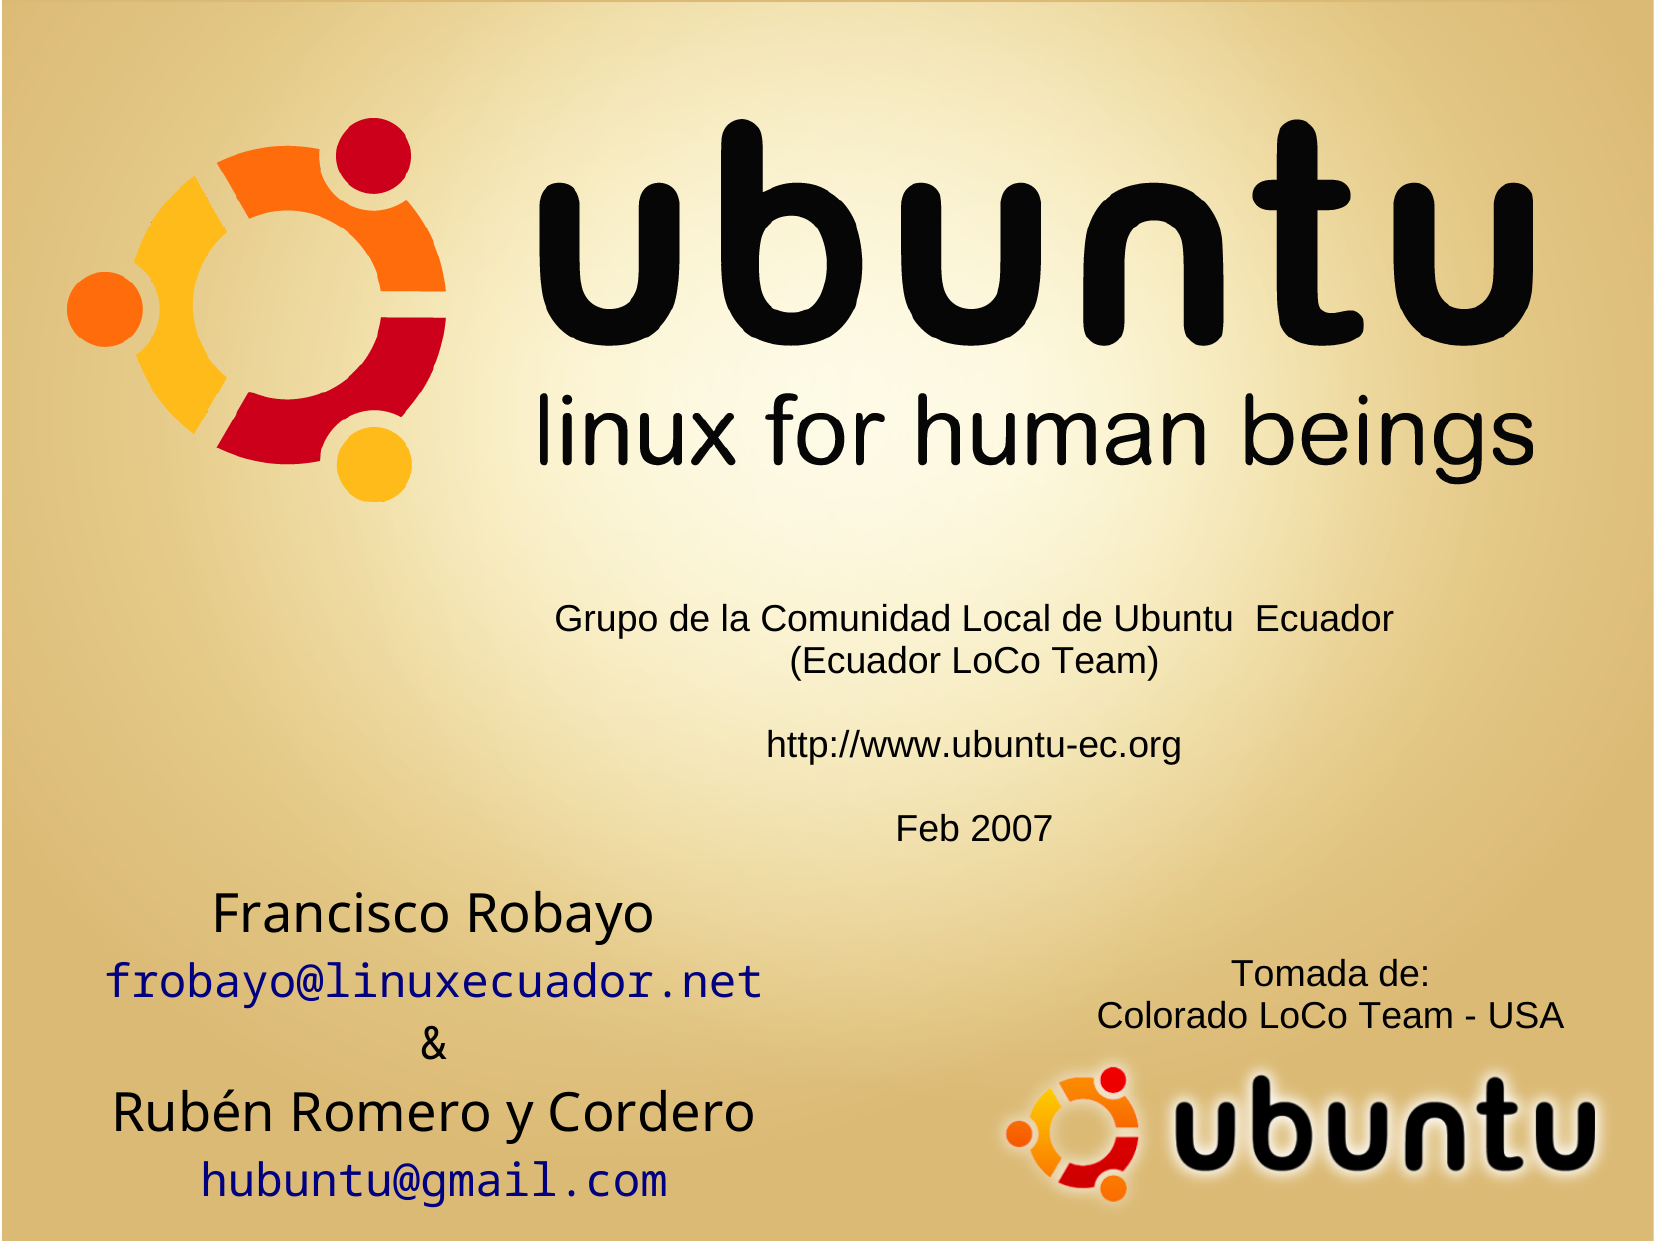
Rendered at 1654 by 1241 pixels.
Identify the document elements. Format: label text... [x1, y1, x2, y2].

picture [2, 0, 1654, 1241]
text_box Grupo de la Comunidad Local de Ubuntu Ecuador (Ecuador LoCo Team) http://www.ubuntu-ec.org Feb 2007 [531, 590, 1418, 940]
title Francisco Robayo frobayo@linuxecuador.net & Rubén Romero y Cordero hubuntu@gmail.com [5, 850, 863, 1235]
text_box Tomada de: Colorado LoCo Team - USA [1037, 944, 1625, 1183]
